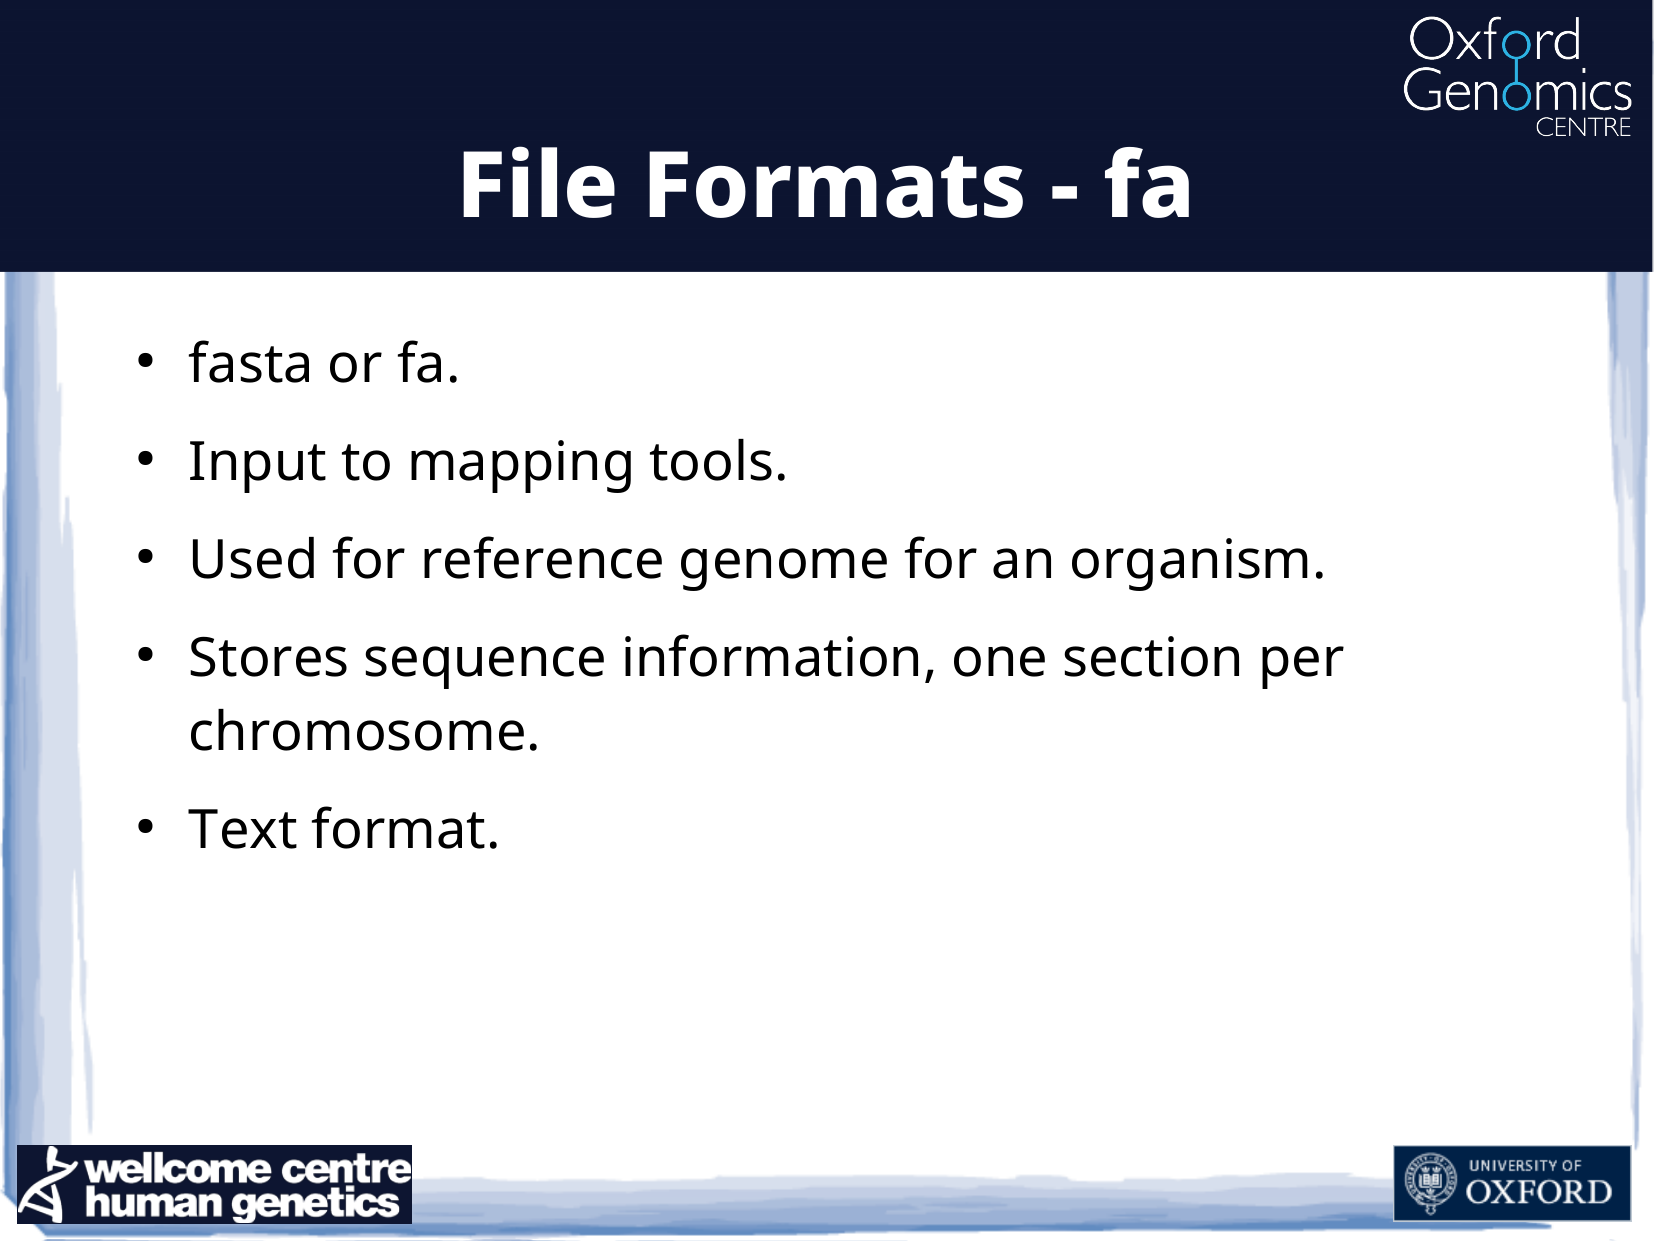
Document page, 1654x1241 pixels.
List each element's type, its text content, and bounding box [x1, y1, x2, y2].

title File Formats - fa [82, 78, 1571, 287]
list fasta or fa. Input to mapping tools. Used for reference genome for an organism. Stores sequence information, one section per chromosome. Text format. [118, 324, 1571, 1045]
picture [0, 0, 1654, 1241]
